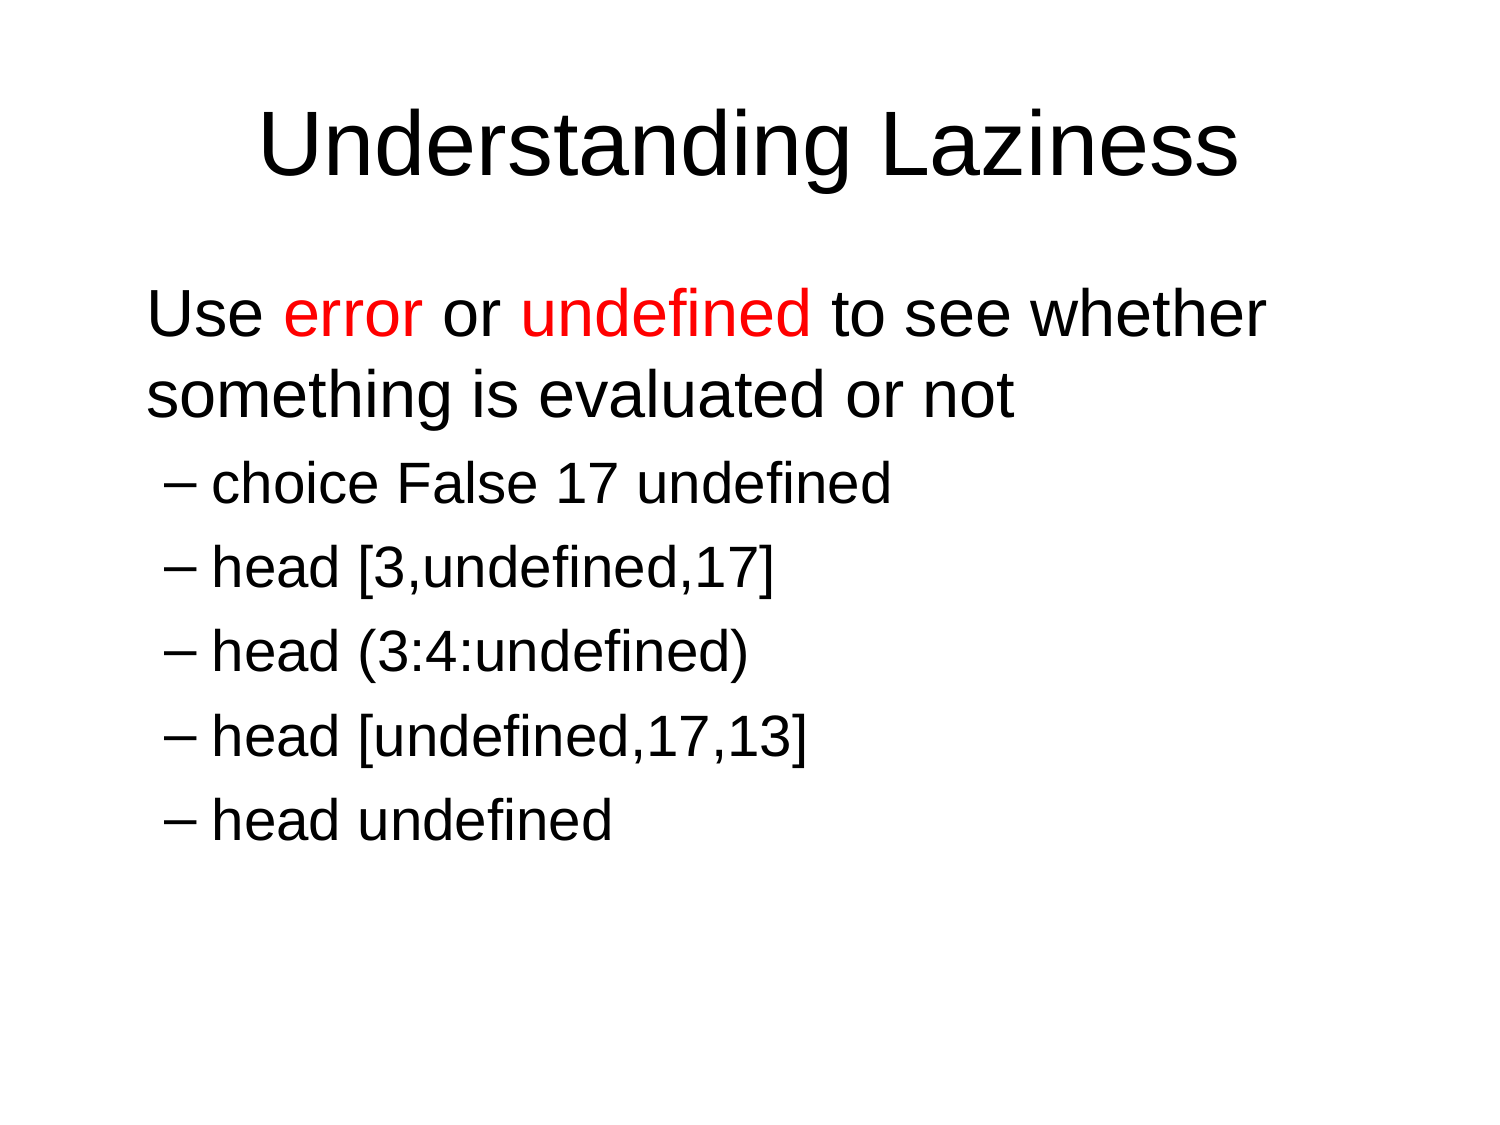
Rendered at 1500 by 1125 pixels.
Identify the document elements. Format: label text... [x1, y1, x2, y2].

title Understanding Laziness [75, 45, 1426, 233]
list Use error or undefined to see whether something is evaluated or not choice False 17 undefined head [3,undefined,17] head (3:4:undefined) head [undefined,17,13] head undefined [75, 262, 1426, 1005]
